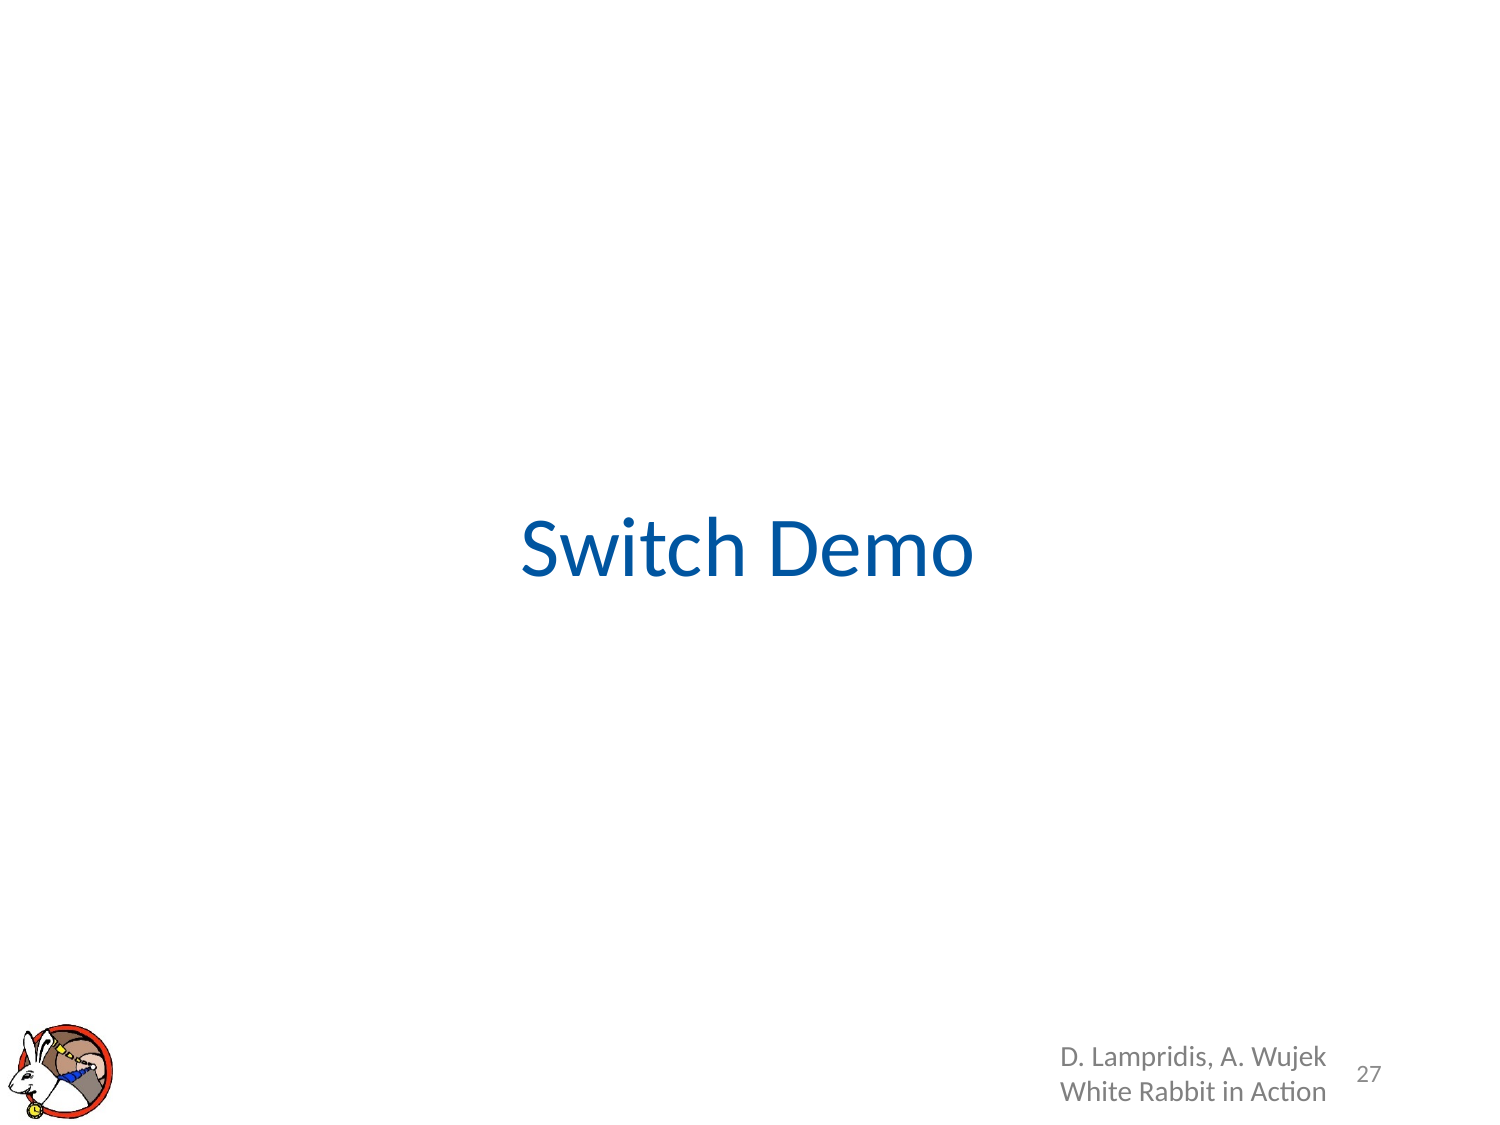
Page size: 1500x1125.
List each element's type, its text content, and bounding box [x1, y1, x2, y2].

picture [7, 1024, 113, 1121]
text_box Switch Demo [101, 495, 1396, 604]
